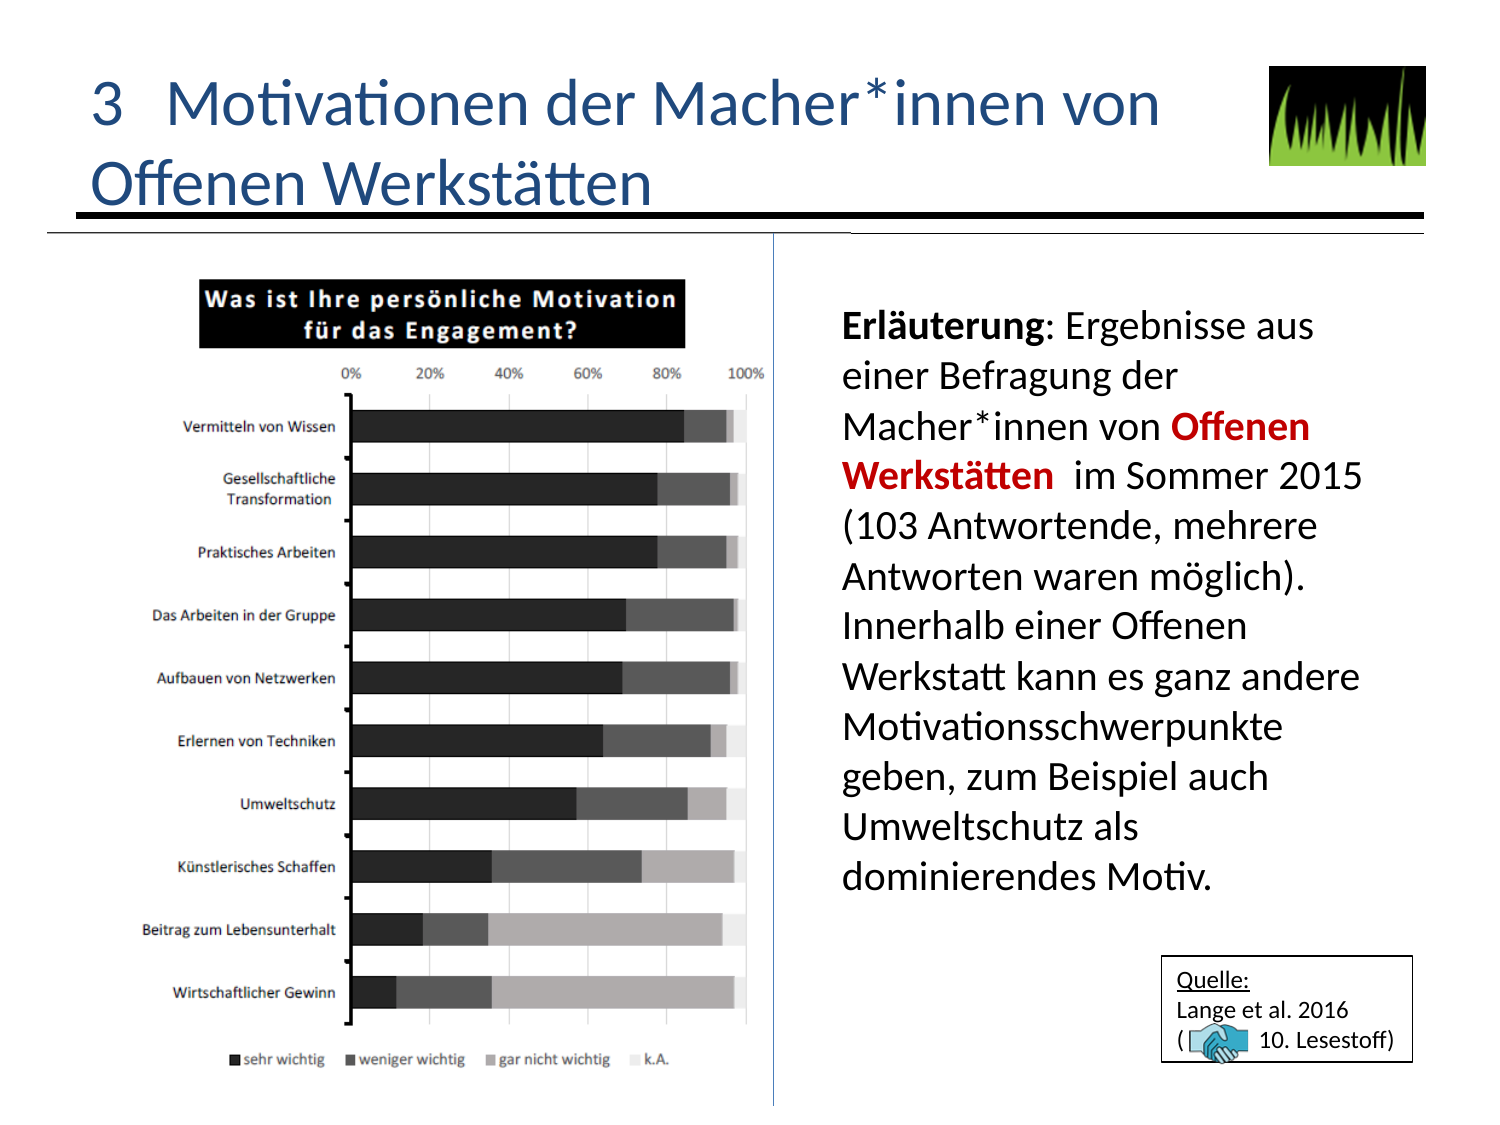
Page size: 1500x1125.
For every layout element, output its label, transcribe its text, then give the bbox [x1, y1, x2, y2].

picture [1269, 66, 1426, 166]
text_box Quelle: Lange et al. 2016 ( 10. Lesestoff) [1161, 955, 1413, 1062]
picture [47, 231, 851, 1114]
text_box Erläuterung: Ergebnisse aus einer Befragung der Macher*innen von Offenen Werkstätten im Sommer 2015 (103 Antwortende, mehrere Antworten waren möglich). Innerhalb einer Offenen Werkstatt kann es ganz andere Motivationsschwerpunkte geben, zum Beispiel auch Umweltschutz als dominierendes Motiv. [827, 291, 1401, 906]
picture [1189, 1024, 1249, 1065]
title 3 Motivationen der Macher*innen von Offenen Werkstätten [75, 45, 1426, 233]
